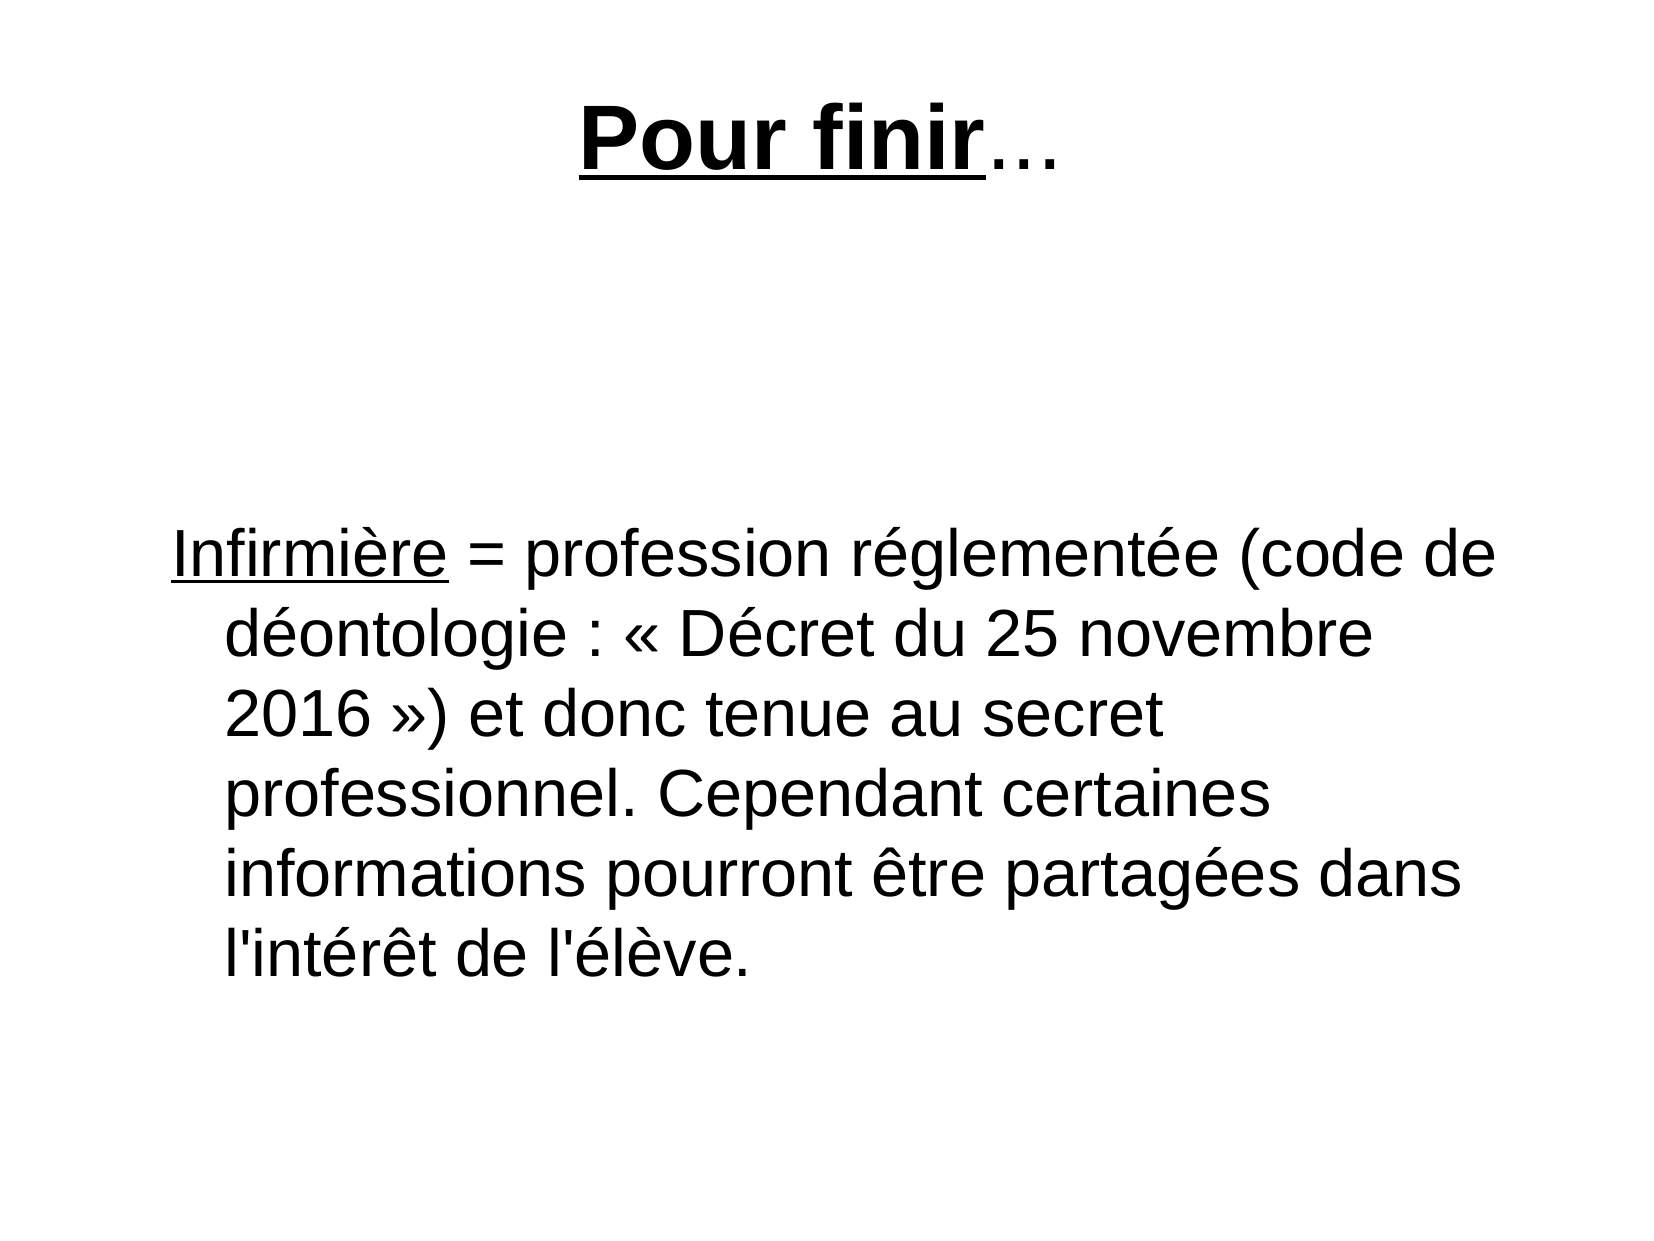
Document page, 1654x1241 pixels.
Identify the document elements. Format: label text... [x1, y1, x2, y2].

title Pour finir... [76, 29, 1565, 237]
list Infirmière = profession réglementée (code de déontologie : « Décret du 25 novembre 2016 ») et donc tenue au secret professionnel. Cependant certaines informations pourront être partagées dans l'intérêt de l'élève. [82, 290, 1571, 1109]
